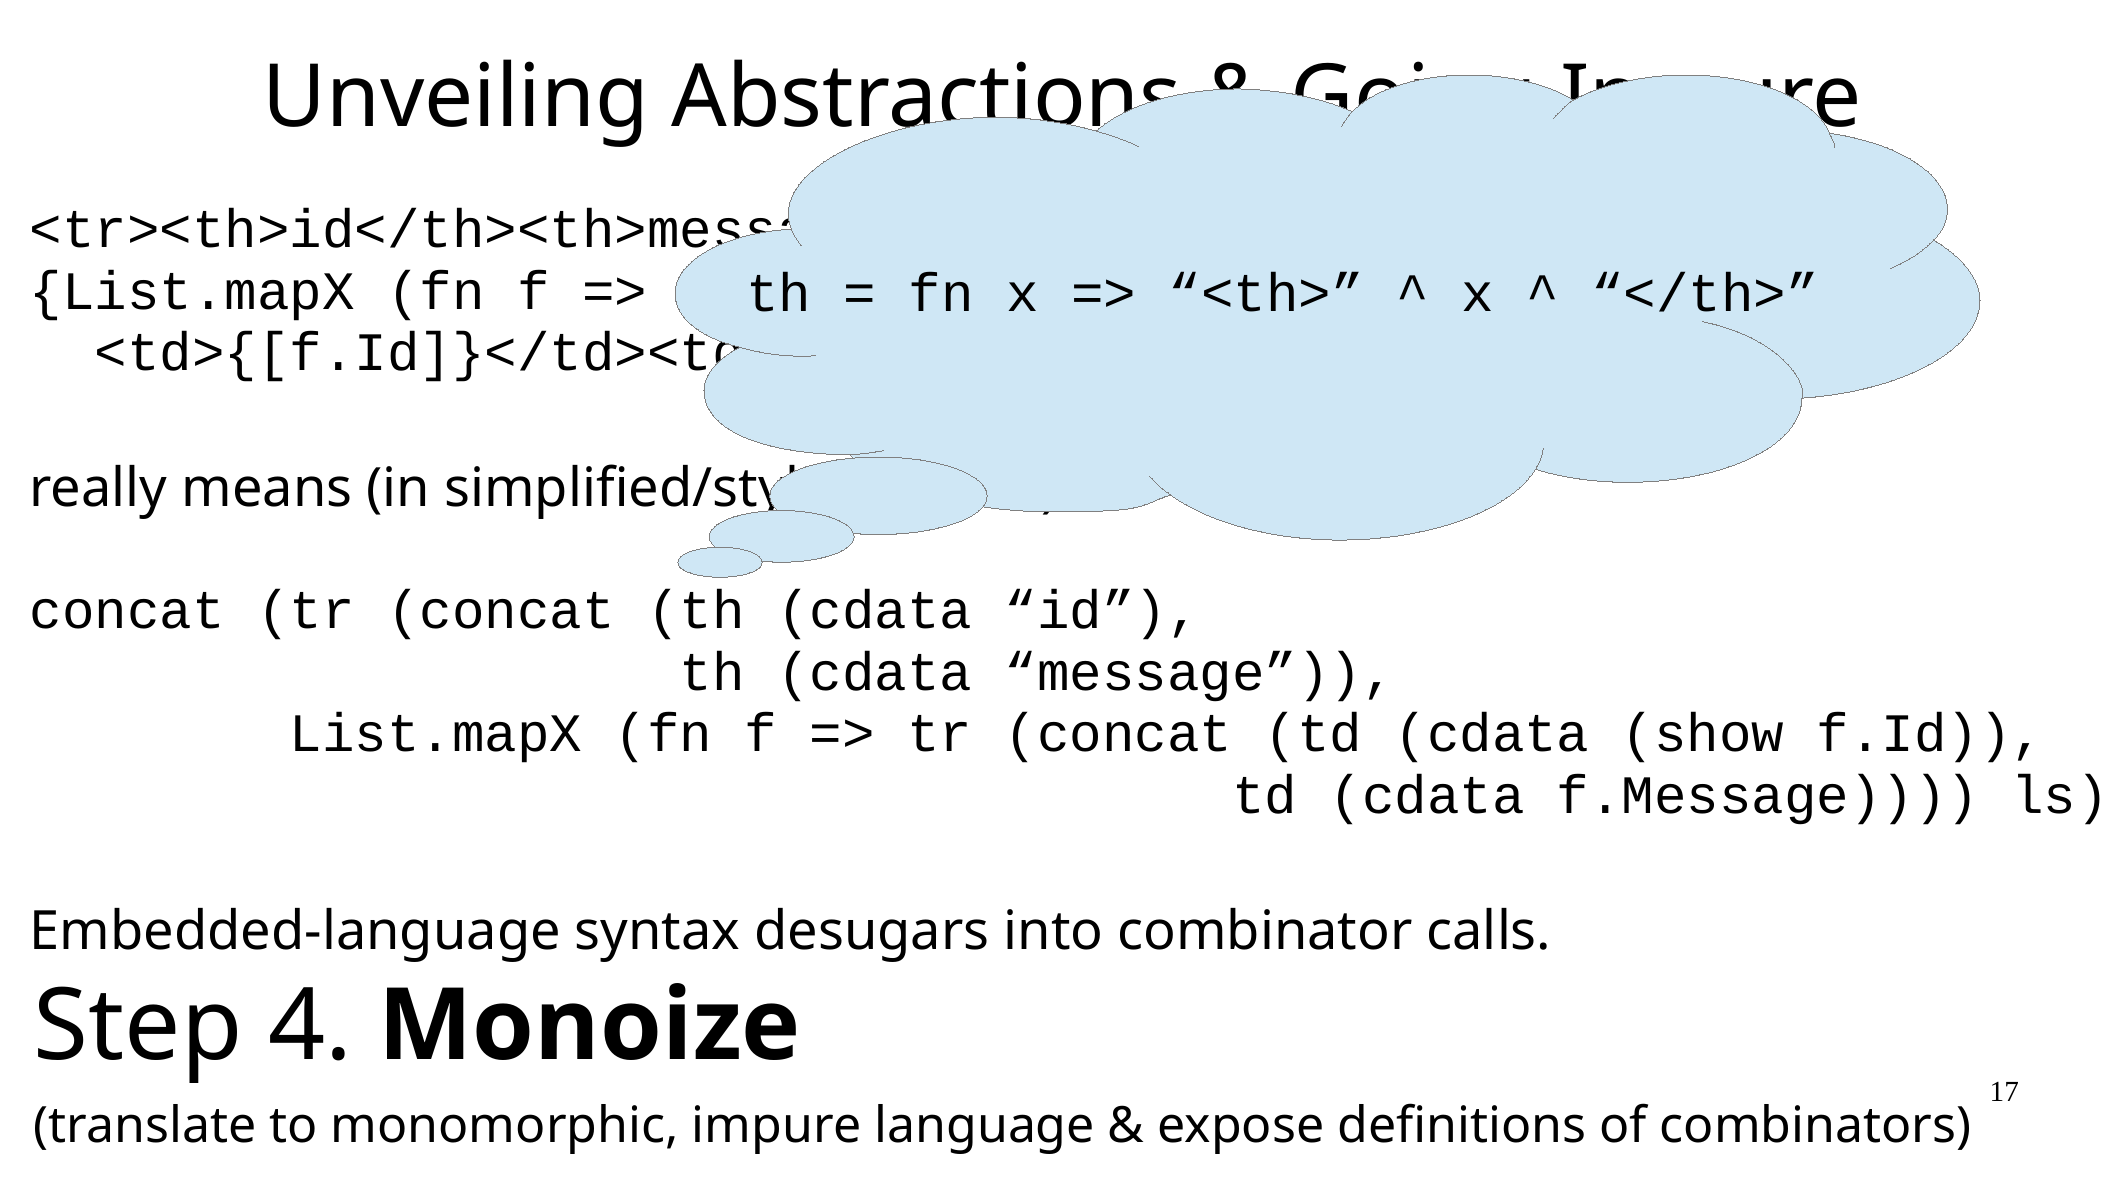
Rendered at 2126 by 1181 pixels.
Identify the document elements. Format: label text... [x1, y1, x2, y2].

title Unveiling Abstractions & Going Impure [106, 0, 2020, 191]
text_box th = fn x => “<th>” ^ x ^ “</th>” [675, 75, 1981, 578]
text_box Step 4. Monoize (translate to monomorphic, impure language & expose definitions of combinators) [19, 945, 1901, 1136]
text_box <tr><th>id</th><th>message</th></tr> {List.mapX (fn f => <xml><tr> <td>{[f.Id]}</td><td>{[f.Message]}</td>) ls} really means (in simplified/stylized form): concat (tr (concat (th (cdata “id”), th (cdata “message”)), List.mapX (fn f => tr (concat (td (cdata (show f.Id)), td (cdata f.Message)))) ls) Embedded-language syntax desugars into combinator calls. [15, 195, 2126, 1171]
